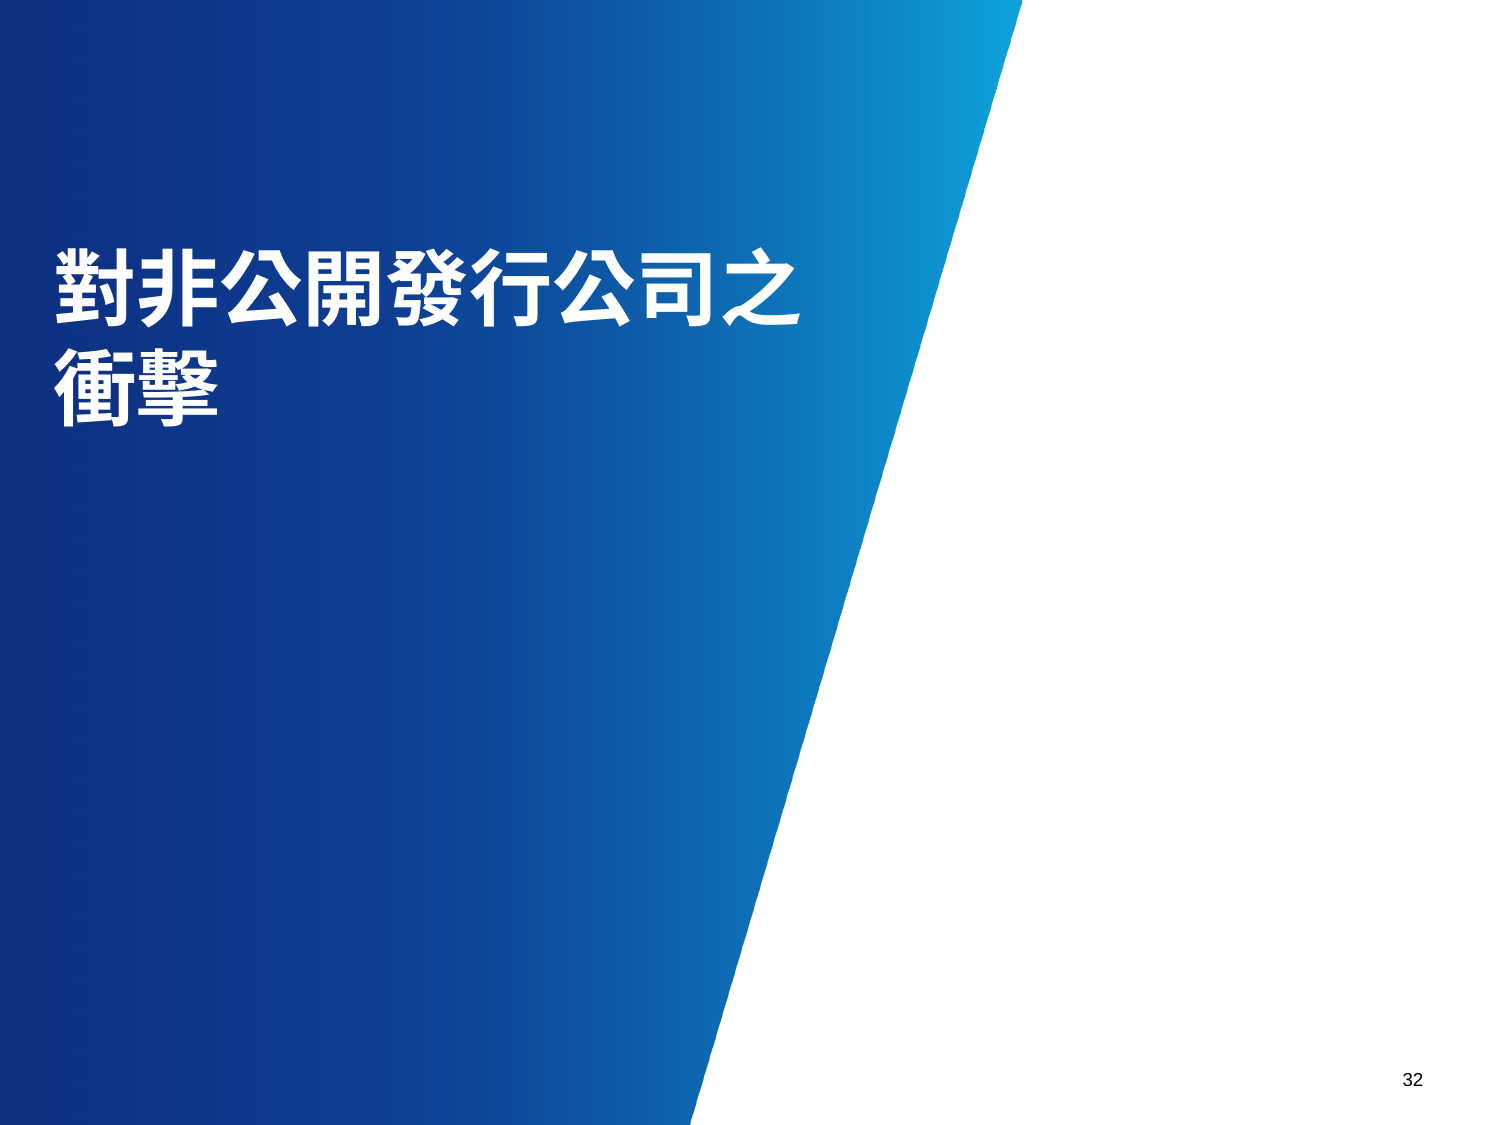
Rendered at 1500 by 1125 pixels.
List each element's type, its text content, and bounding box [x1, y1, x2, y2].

text_box [1387, 1060, 1500, 1114]
title 對非公開發行公司之衝擊 [53, 235, 850, 591]
